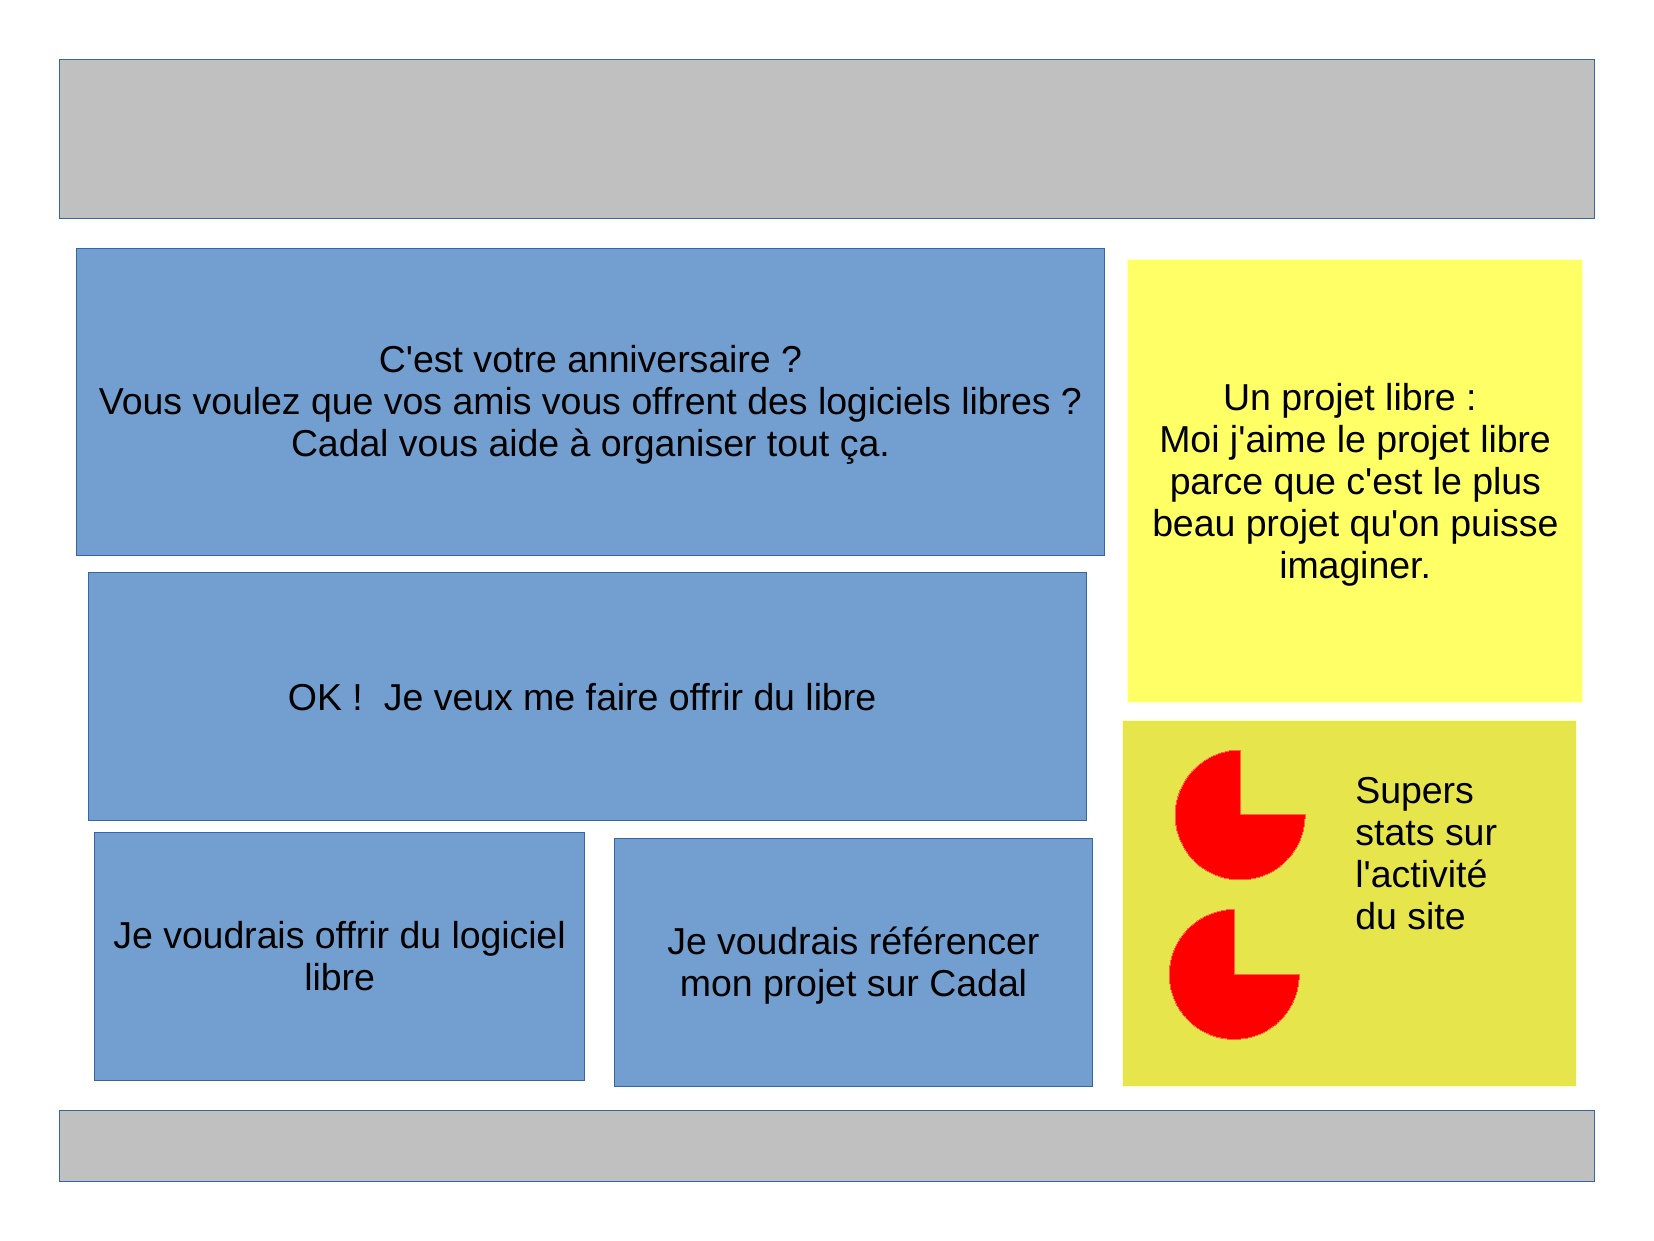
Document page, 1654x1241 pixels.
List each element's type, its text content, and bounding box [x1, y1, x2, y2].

text_box Un projet libre : Moi j'aime le projet libre parce que c'est le plus beau projet qu'on puisse imaginer. [1127, 259, 1583, 703]
text_box OK ! Je veux me faire offrir du libre [88, 572, 1087, 821]
text_box [59, 1110, 1595, 1182]
text_box C'est votre anniversaire ? Vous voulez que vos amis vous offrent des logiciels libres ? Cadal vous aide à organiser tout ça. [76, 248, 1105, 556]
text_box Supers stats sur l'activité du site [1340, 761, 1542, 1066]
text_box [1122, 720, 1577, 1087]
text_box [59, 59, 1595, 219]
text_box Je voudrais offrir du logiciel libre [94, 832, 585, 1081]
text_box Je voudrais référencer mon projet sur Cadal [614, 838, 1093, 1087]
